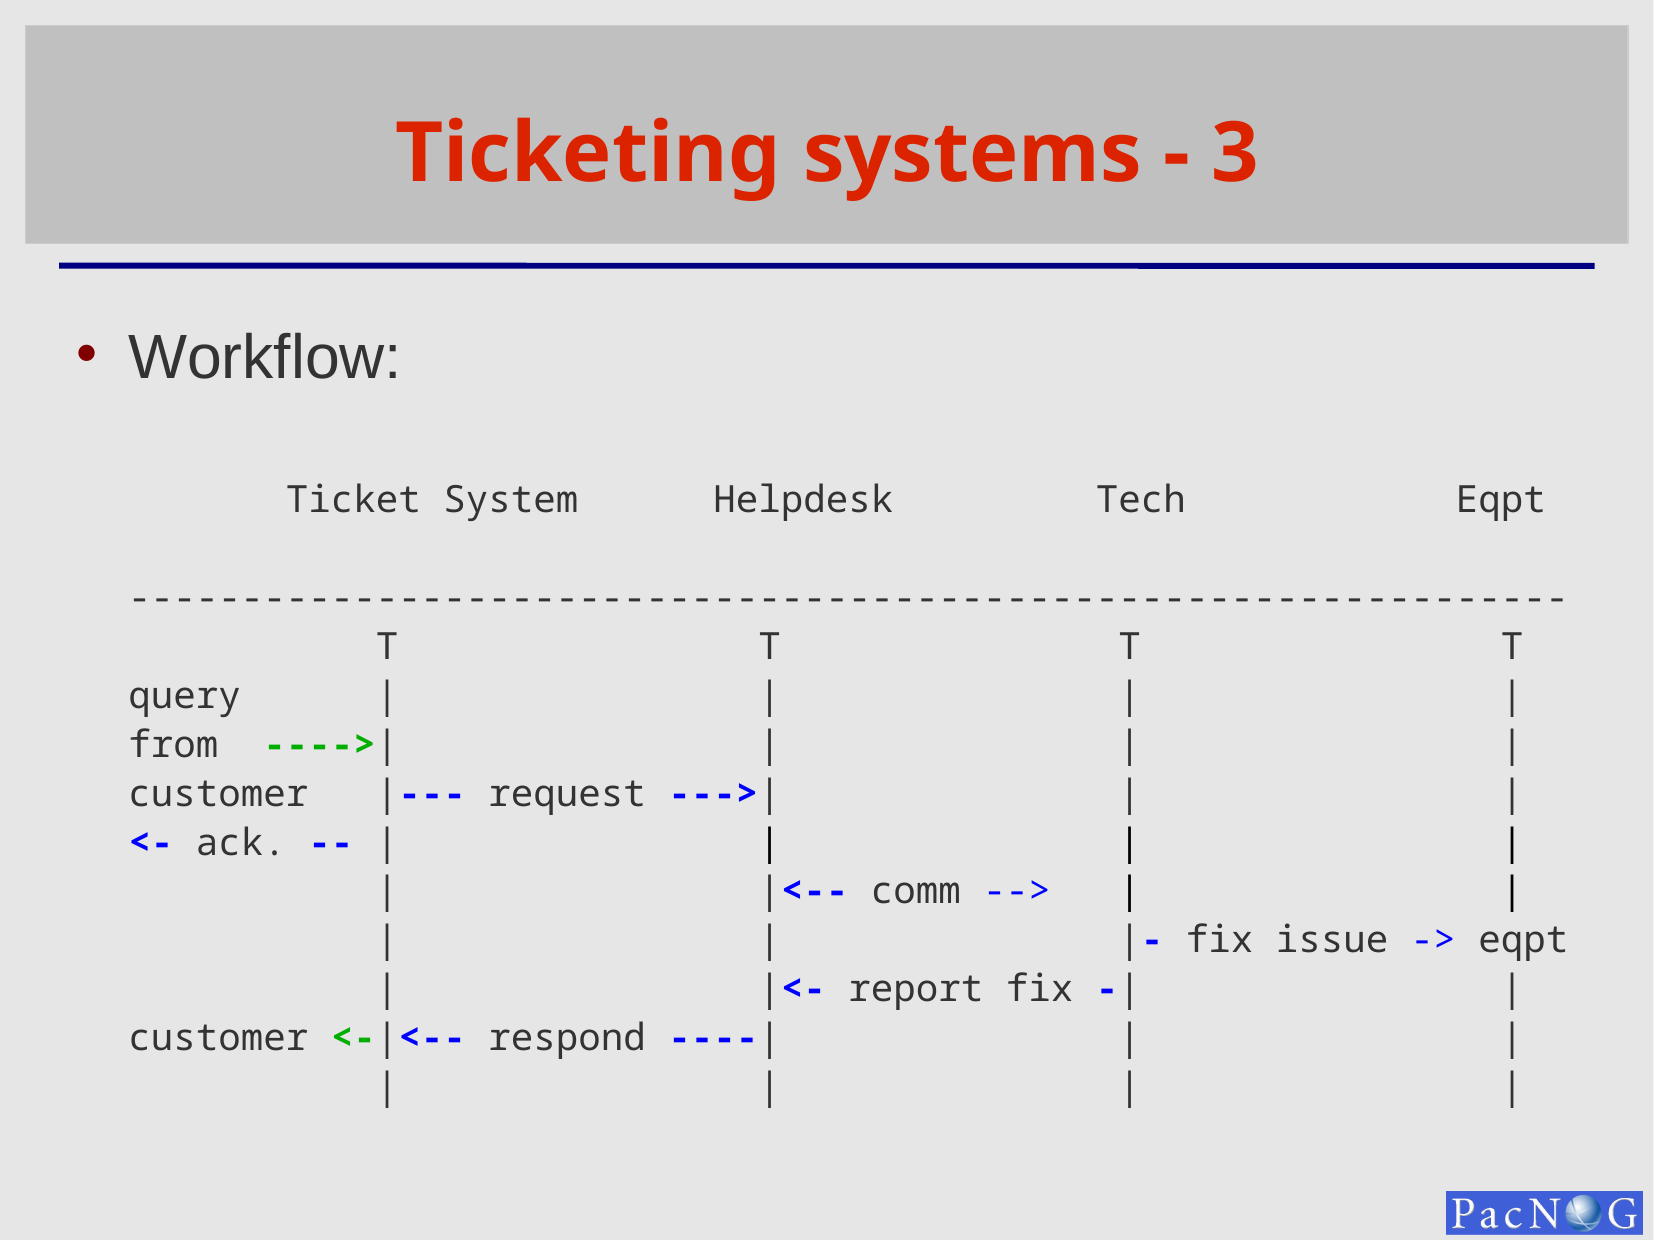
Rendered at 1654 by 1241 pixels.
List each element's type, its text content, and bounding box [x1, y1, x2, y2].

list Workflow: Ticket System Helpdesk Tech Eqpt ---------------------------------------------------------------- T T T T query | | | | from ---->| | | | customer |--- request --->| | | <- ack. -- | | | | | |<-- comm --> | | | | |- fix issue -> eqpt | |<- report fix -| | customer <-|<-- respond ----| | | | | | | [59, 324, 1595, 1135]
picture [1446, 1191, 1643, 1235]
title Ticketing systems - 3 [121, 46, 1534, 254]
